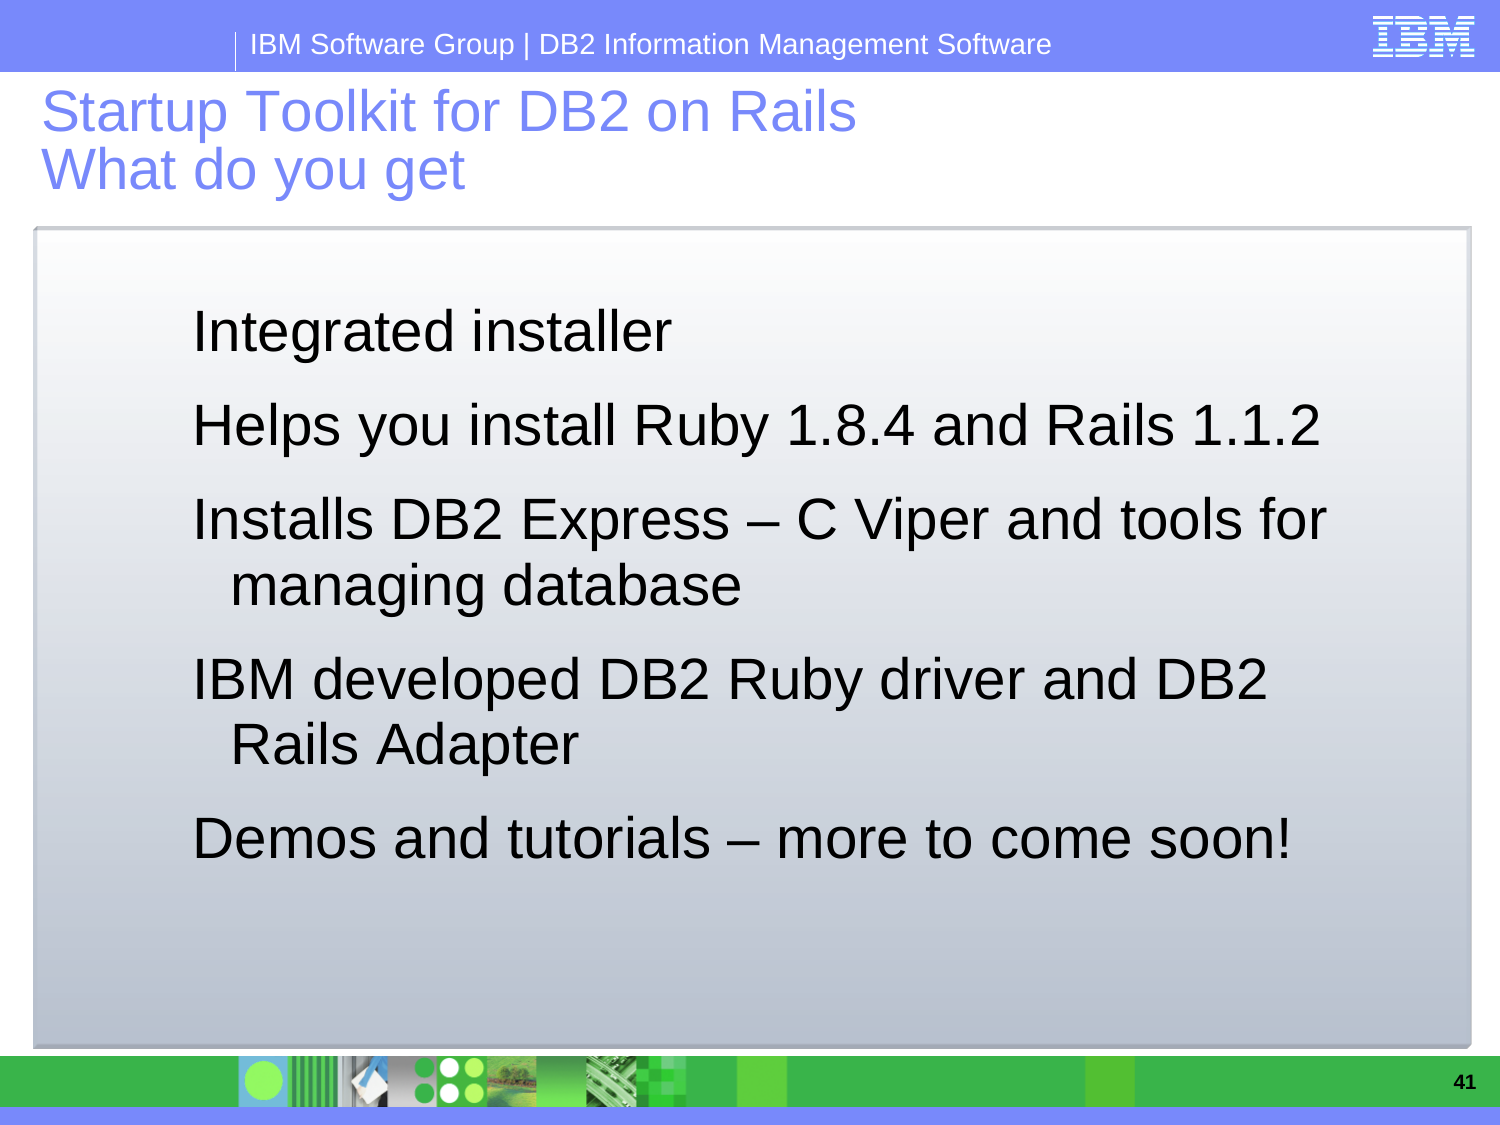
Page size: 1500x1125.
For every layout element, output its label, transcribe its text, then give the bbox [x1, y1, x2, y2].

picture [0, 1056, 1500, 1107]
title Startup Toolkit for DB2 on Rails What do you get [26, 72, 1416, 214]
list Integrated installer Helps you install Ruby 1.8.4 and Rails 1.1.2 Installs DB2 Express – C Viper and tools for managing database IBM developed DB2 Ruby driver and DB2 Rails Adapter Demos and tutorials – more to come soon! [178, 291, 1417, 1040]
